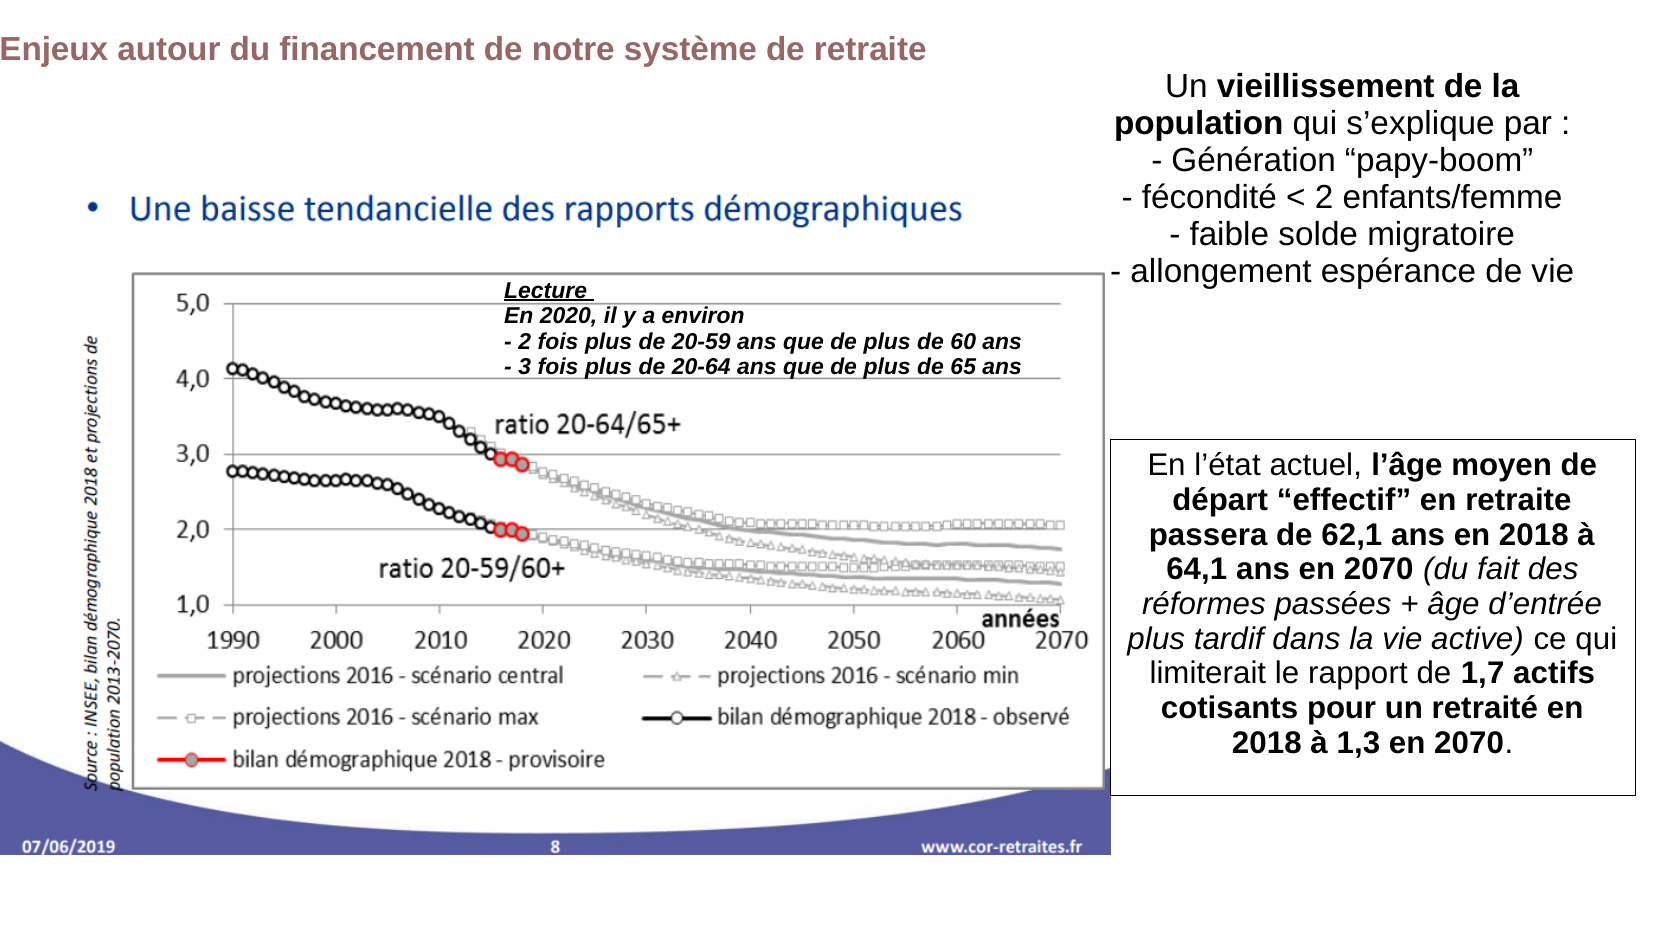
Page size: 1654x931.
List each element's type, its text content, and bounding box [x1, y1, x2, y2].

picture [0, 179, 1111, 856]
text_box Un vieillissement de la population qui s’explique par : - Génération “papy-boom” - fécondité < 2 enfants/femme - faible solde migratoire - allongement espérance de vie [1080, 60, 1606, 300]
text_box En l’état actuel, l’âge moyen de départ “effectif” en retraite passera de 62,1 ans en 2018 à 64,1 ans en 2070 (du fait des réformes passées + âge d’entrée plus tardif dans la vie active) ce qui limiterait le rapport de 1,7 actifs cotisants pour un retraité en 2018 à 1,3 en 2070. [1110, 439, 1636, 796]
title Enjeux autour du financement de notre système de retraite [0, 0, 1477, 99]
text_box Lecture En 2020, il y a environ - 2 fois plus de 20-59 ans que de plus de 60 ans - 3 fois plus de 20-64 ans que de plus de 65 ans [489, 270, 1231, 433]
